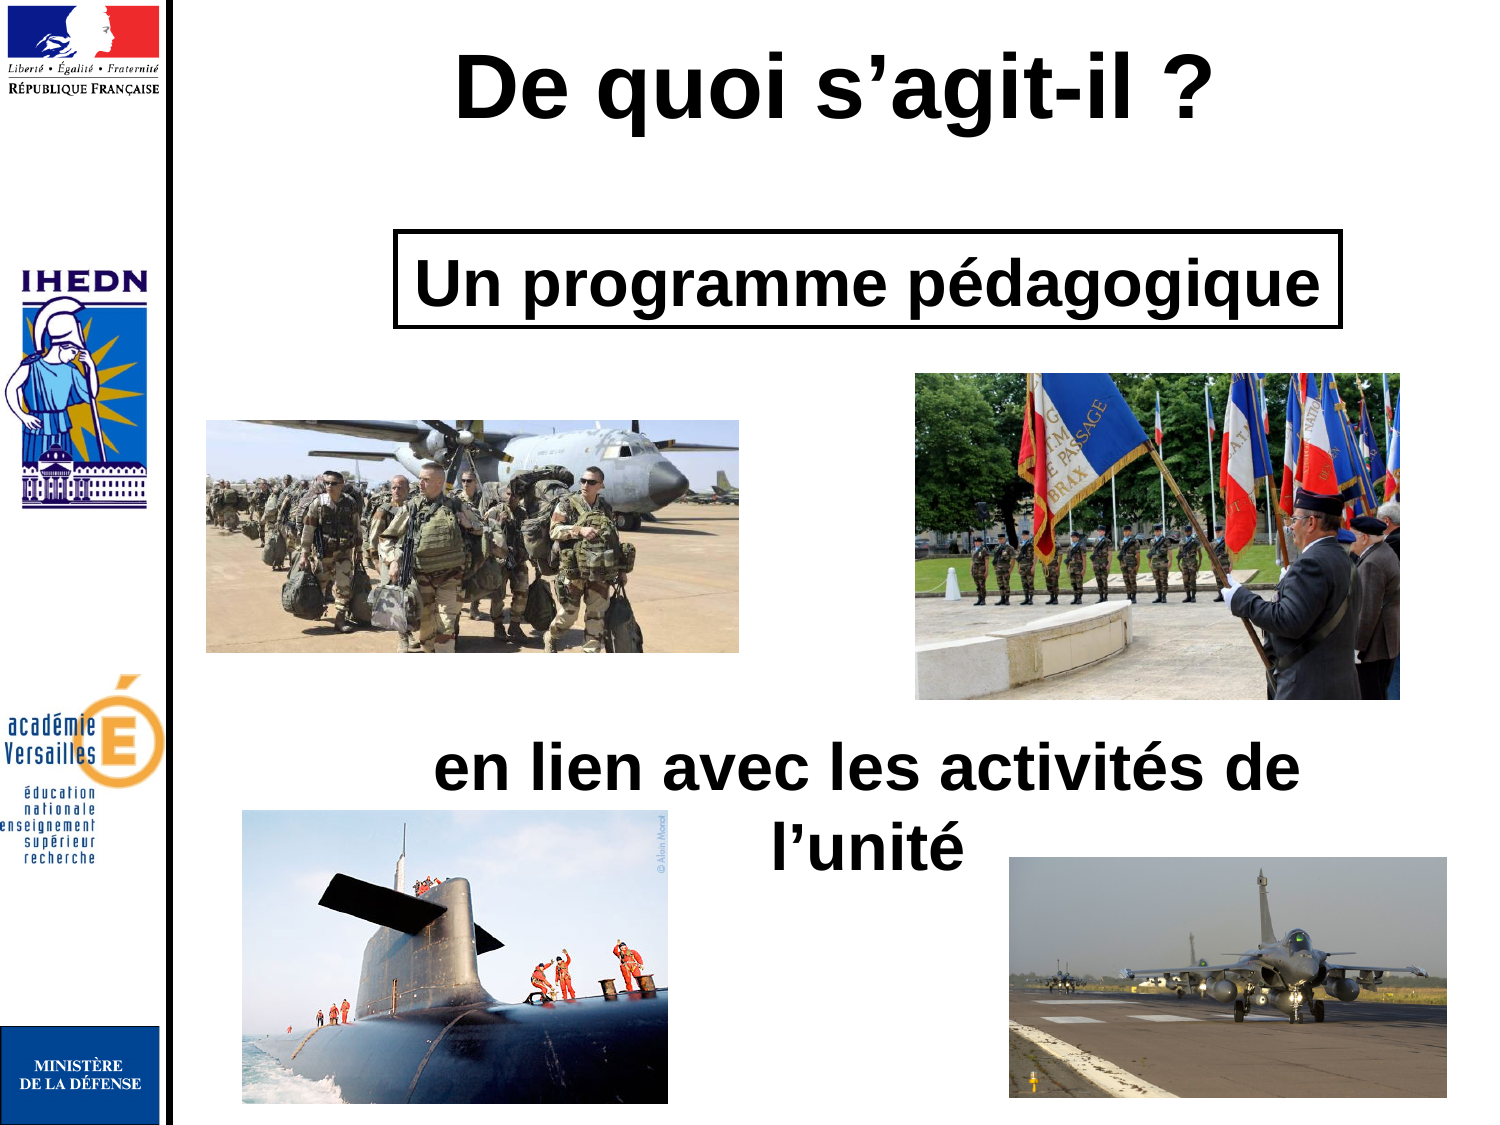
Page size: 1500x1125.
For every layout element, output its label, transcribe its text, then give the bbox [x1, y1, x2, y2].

text_box en lien avec les activités de l’unité [395, 716, 1341, 892]
picture [1009, 857, 1447, 1098]
picture [0, 0, 166, 102]
text_box De quoi s’agit-il ? [171, 18, 1500, 207]
picture [0, 674, 166, 864]
picture [0, 264, 153, 513]
picture [242, 810, 668, 1104]
text_box Un programme pédagogique [395, 231, 1341, 328]
picture [915, 373, 1400, 700]
picture [0, 1026, 160, 1125]
picture [206, 420, 739, 653]
